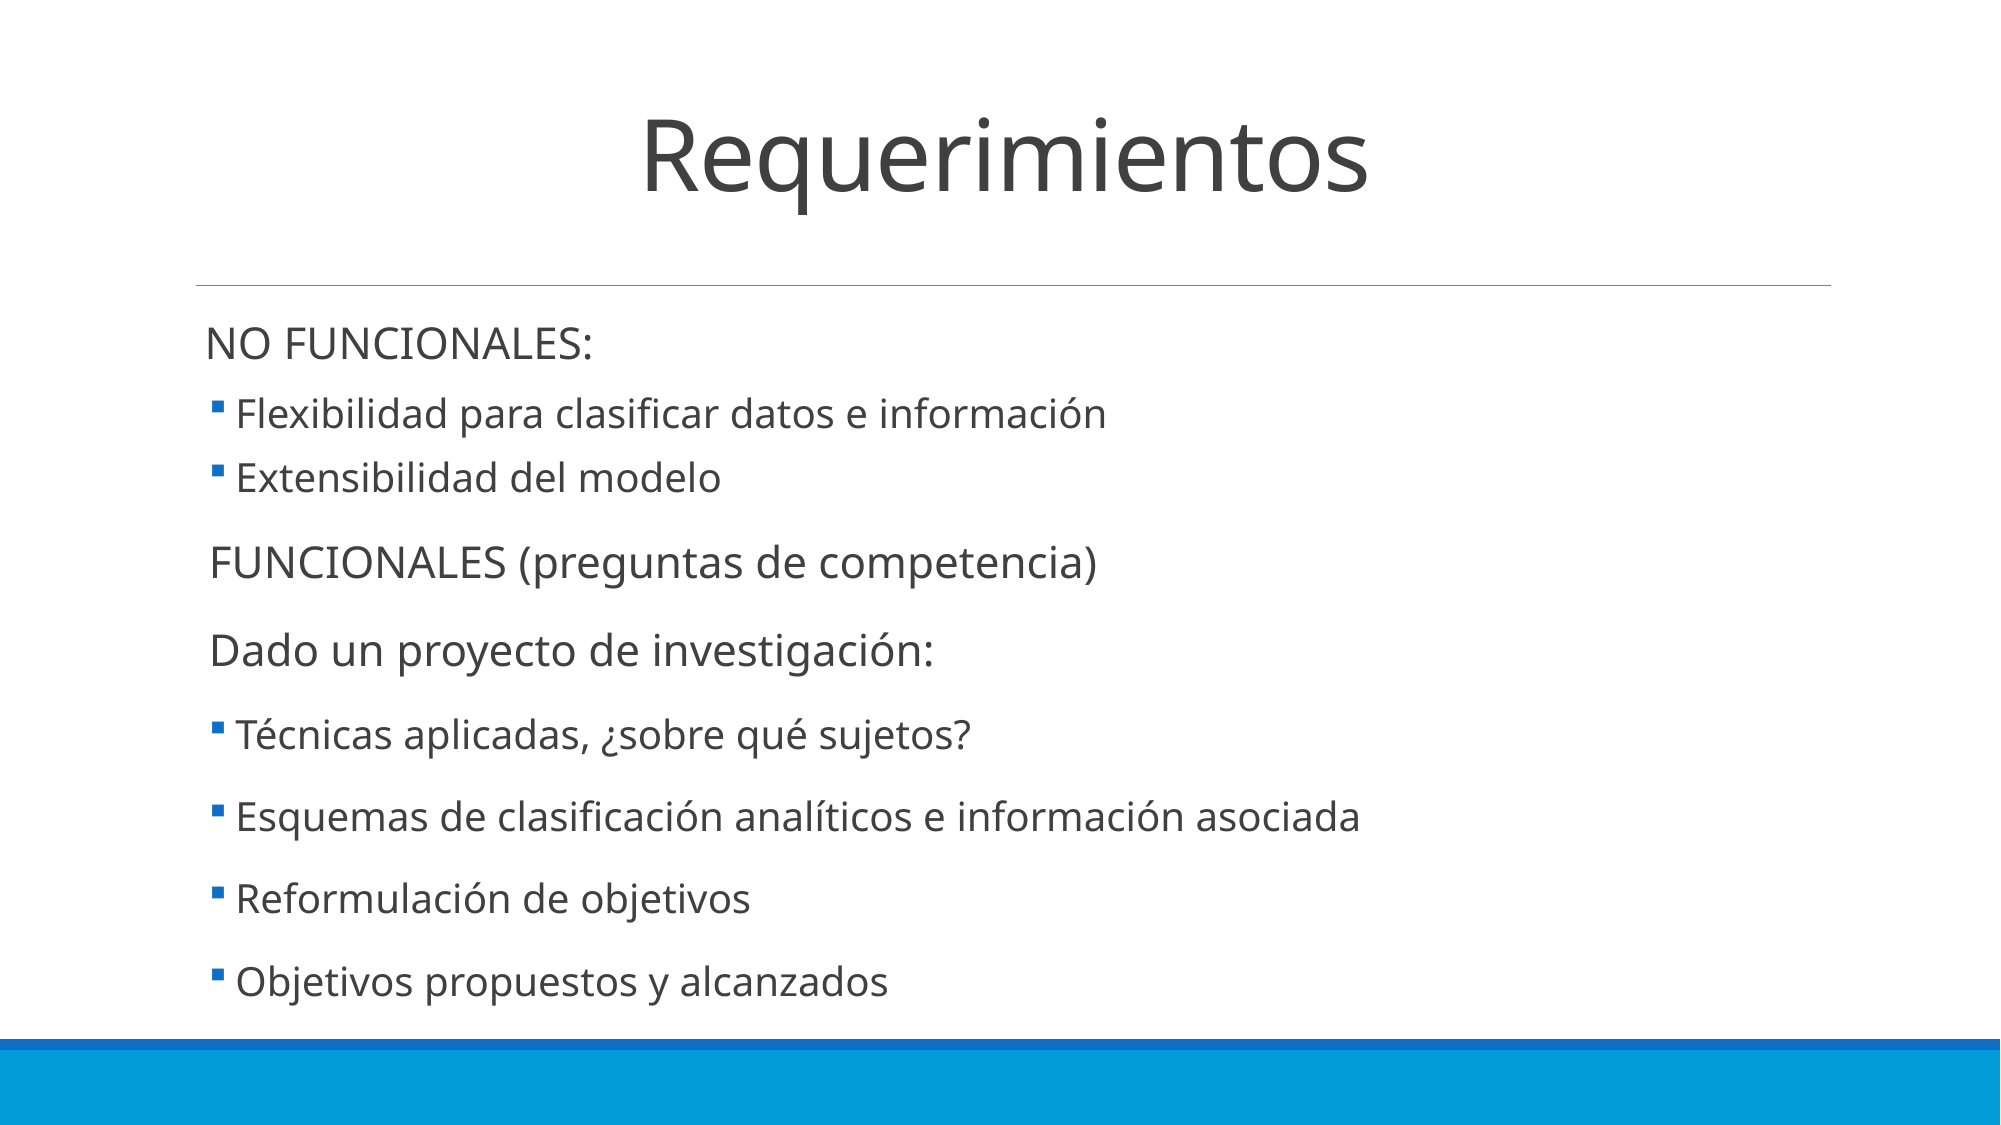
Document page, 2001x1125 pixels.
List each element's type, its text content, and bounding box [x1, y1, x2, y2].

title Requerimientos [180, 47, 1830, 220]
list NO FUNCIONALES: Flexibilidad para clasificar datos e información Extensibilidad del modelo FUNCIONALES (preguntas de competencia) Dado un proyecto de investigación: Técnicas aplicadas, ¿sobre qué sujetos? Esquemas de clasificación analíticos e información asociada Reformulación de objetivos Objetivos propuestos y alcanzados [180, 302, 1830, 1015]
